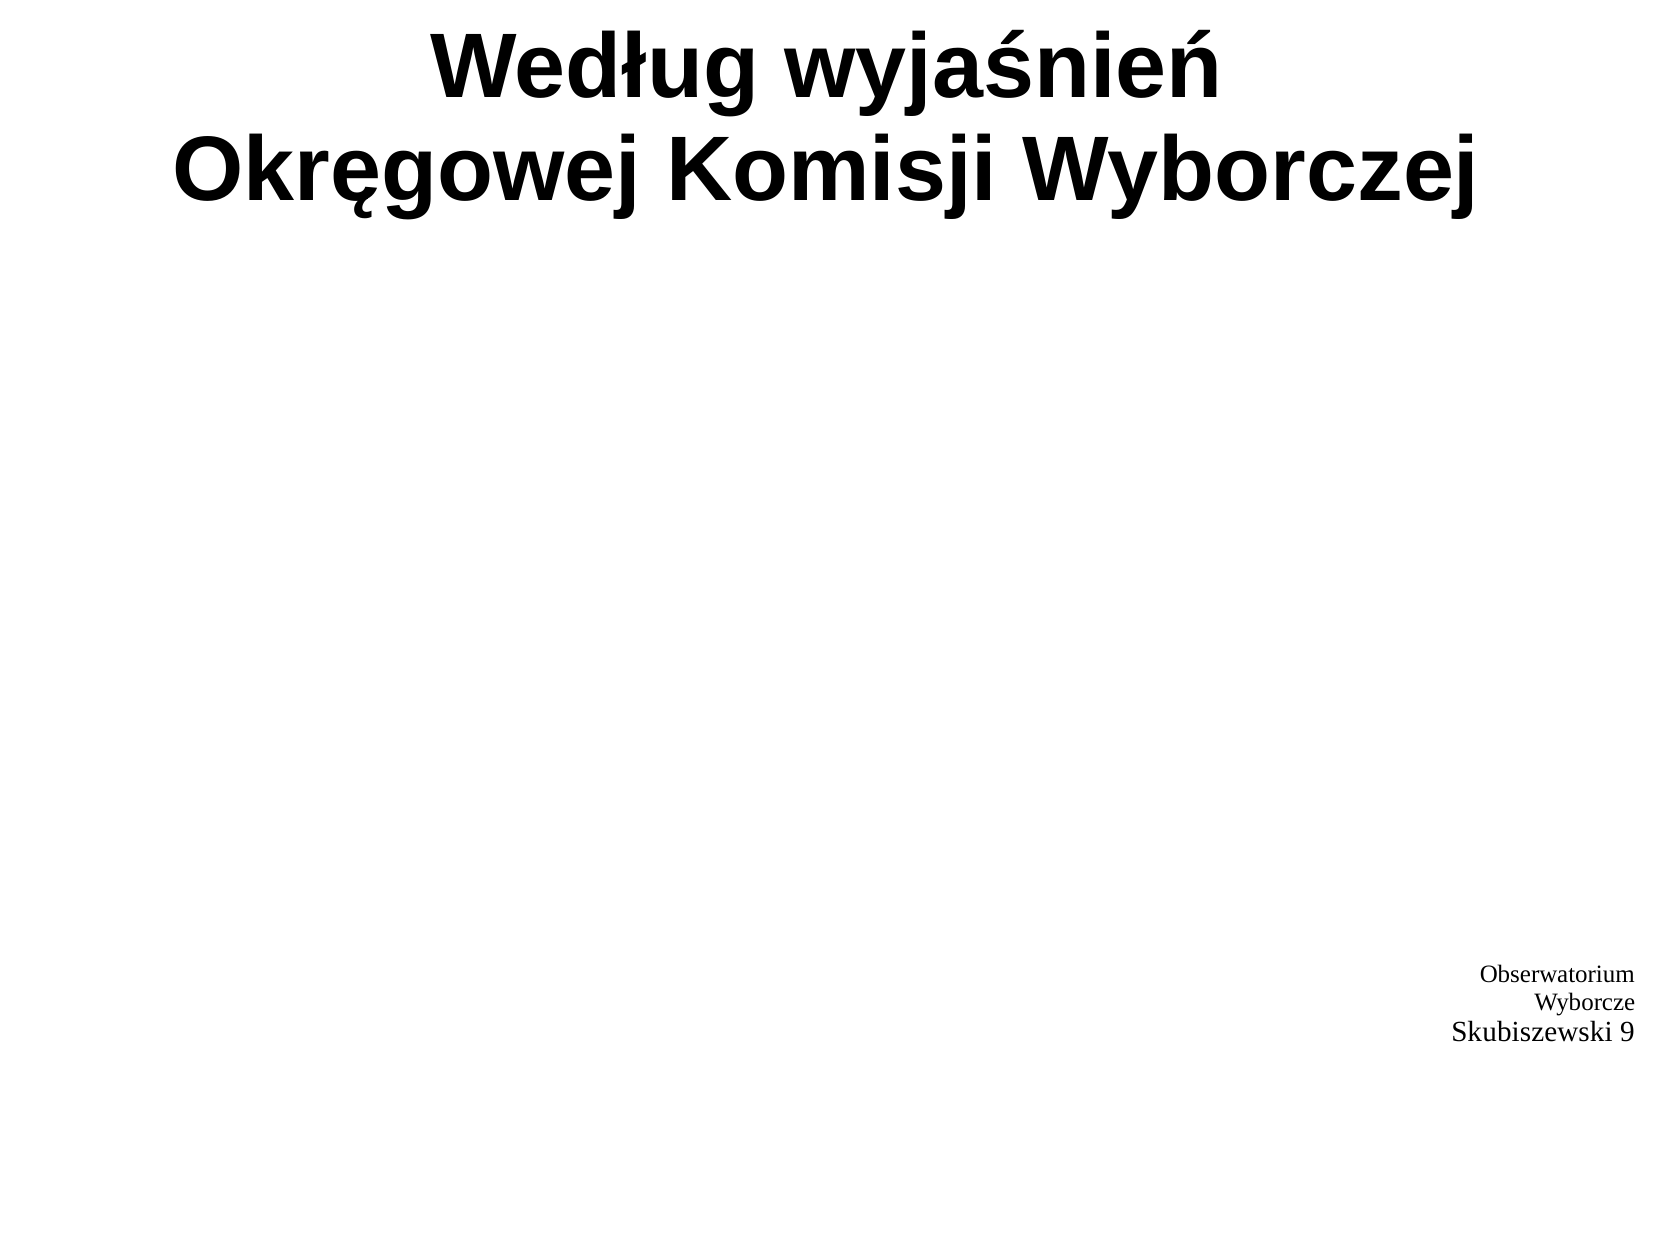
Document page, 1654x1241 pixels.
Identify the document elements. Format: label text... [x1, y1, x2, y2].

title Według wyjaśnień Okręgowej Komisji Wyborczej [82, 15, 1571, 223]
